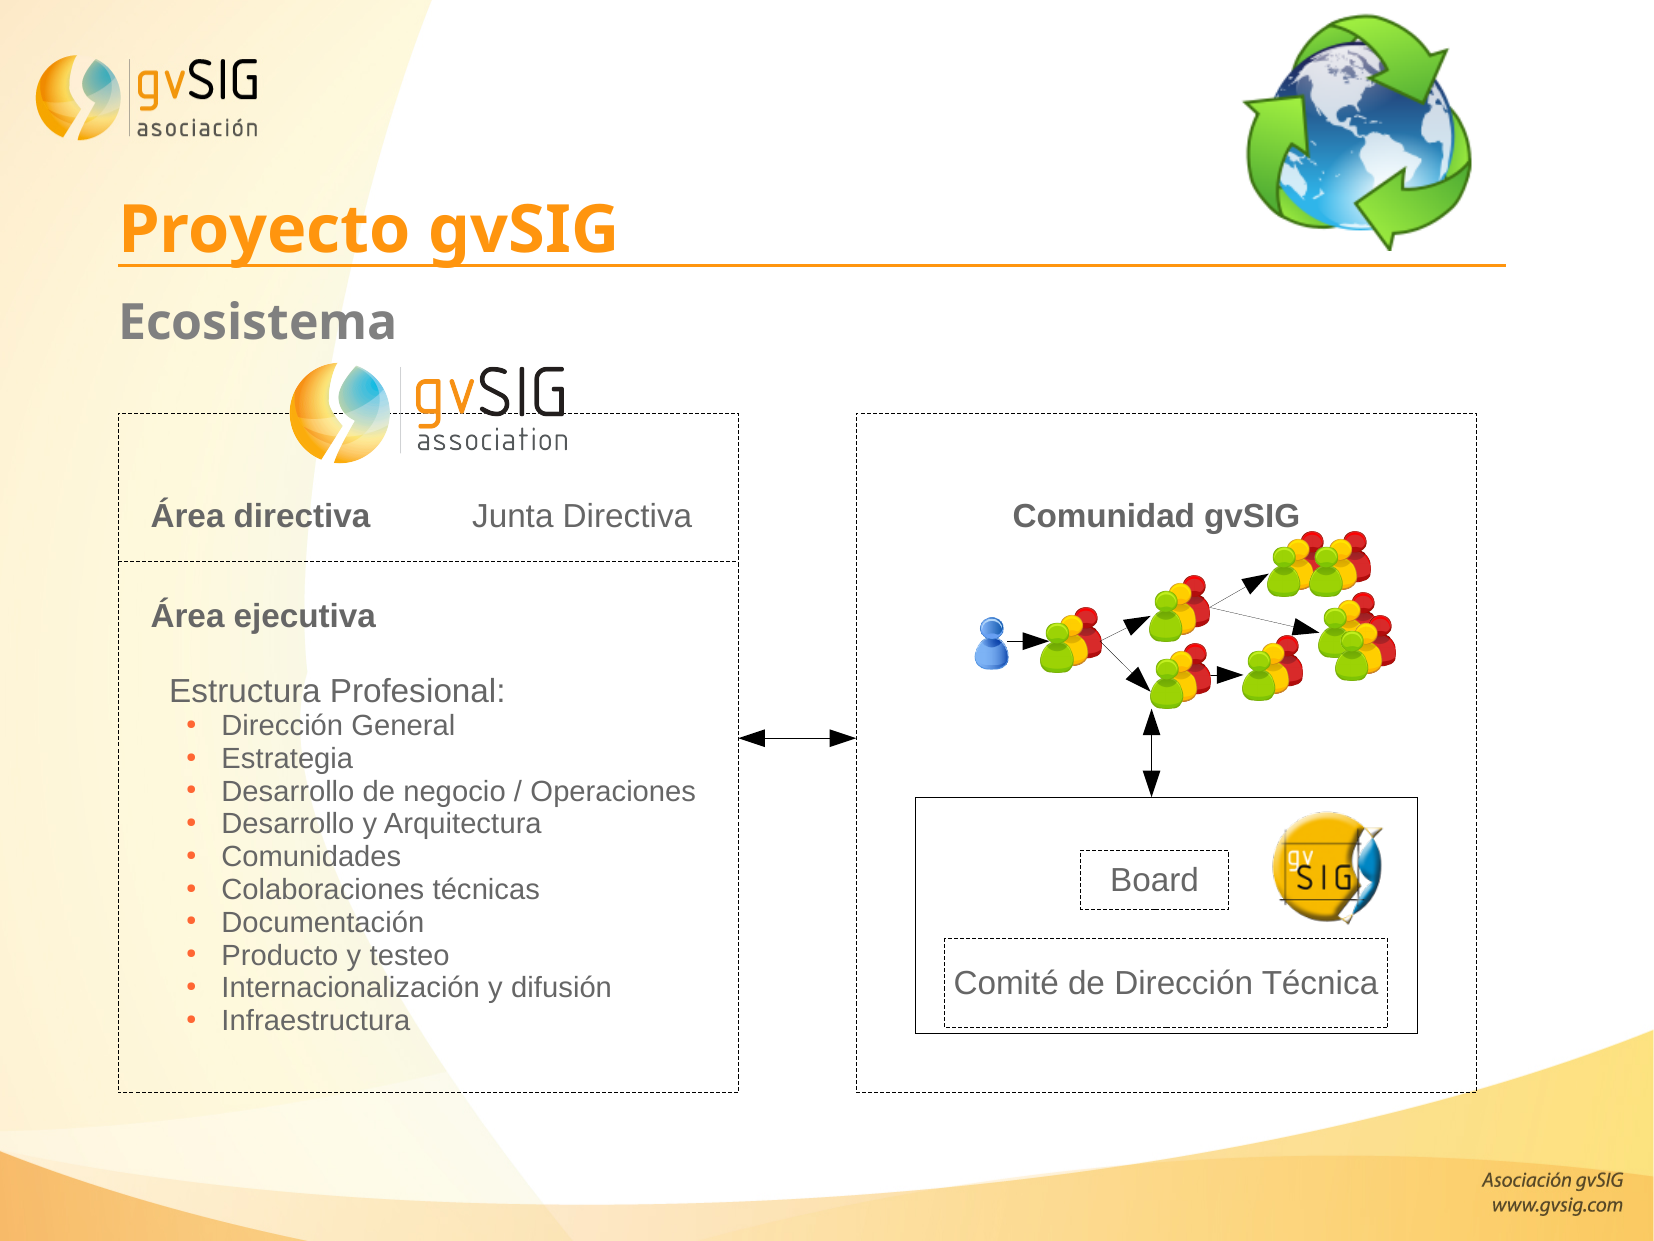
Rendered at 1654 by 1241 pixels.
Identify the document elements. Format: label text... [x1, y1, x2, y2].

picture [0, 0, 1654, 1241]
text_box Board [1080, 850, 1229, 910]
text_box Comunidad gvSIG [998, 490, 1335, 543]
text_box Área directiva Junta Directiva [135, 490, 709, 543]
text_box Área ejecutiva Estructura Profesional: Dirección General Estrategia Desarrollo de negocio / Operaciones Desarrollo y Arquitectura Comunidades Colaboraciones técnicas Documentación Producto y testeo Internacionalización y difusión Infraestructura [135, 590, 768, 1045]
text_box Comité de Dirección Técnica [944, 938, 1388, 1028]
title Ecosistema [118, 276, 739, 365]
title Proyecto gvSIG [118, 177, 1607, 276]
